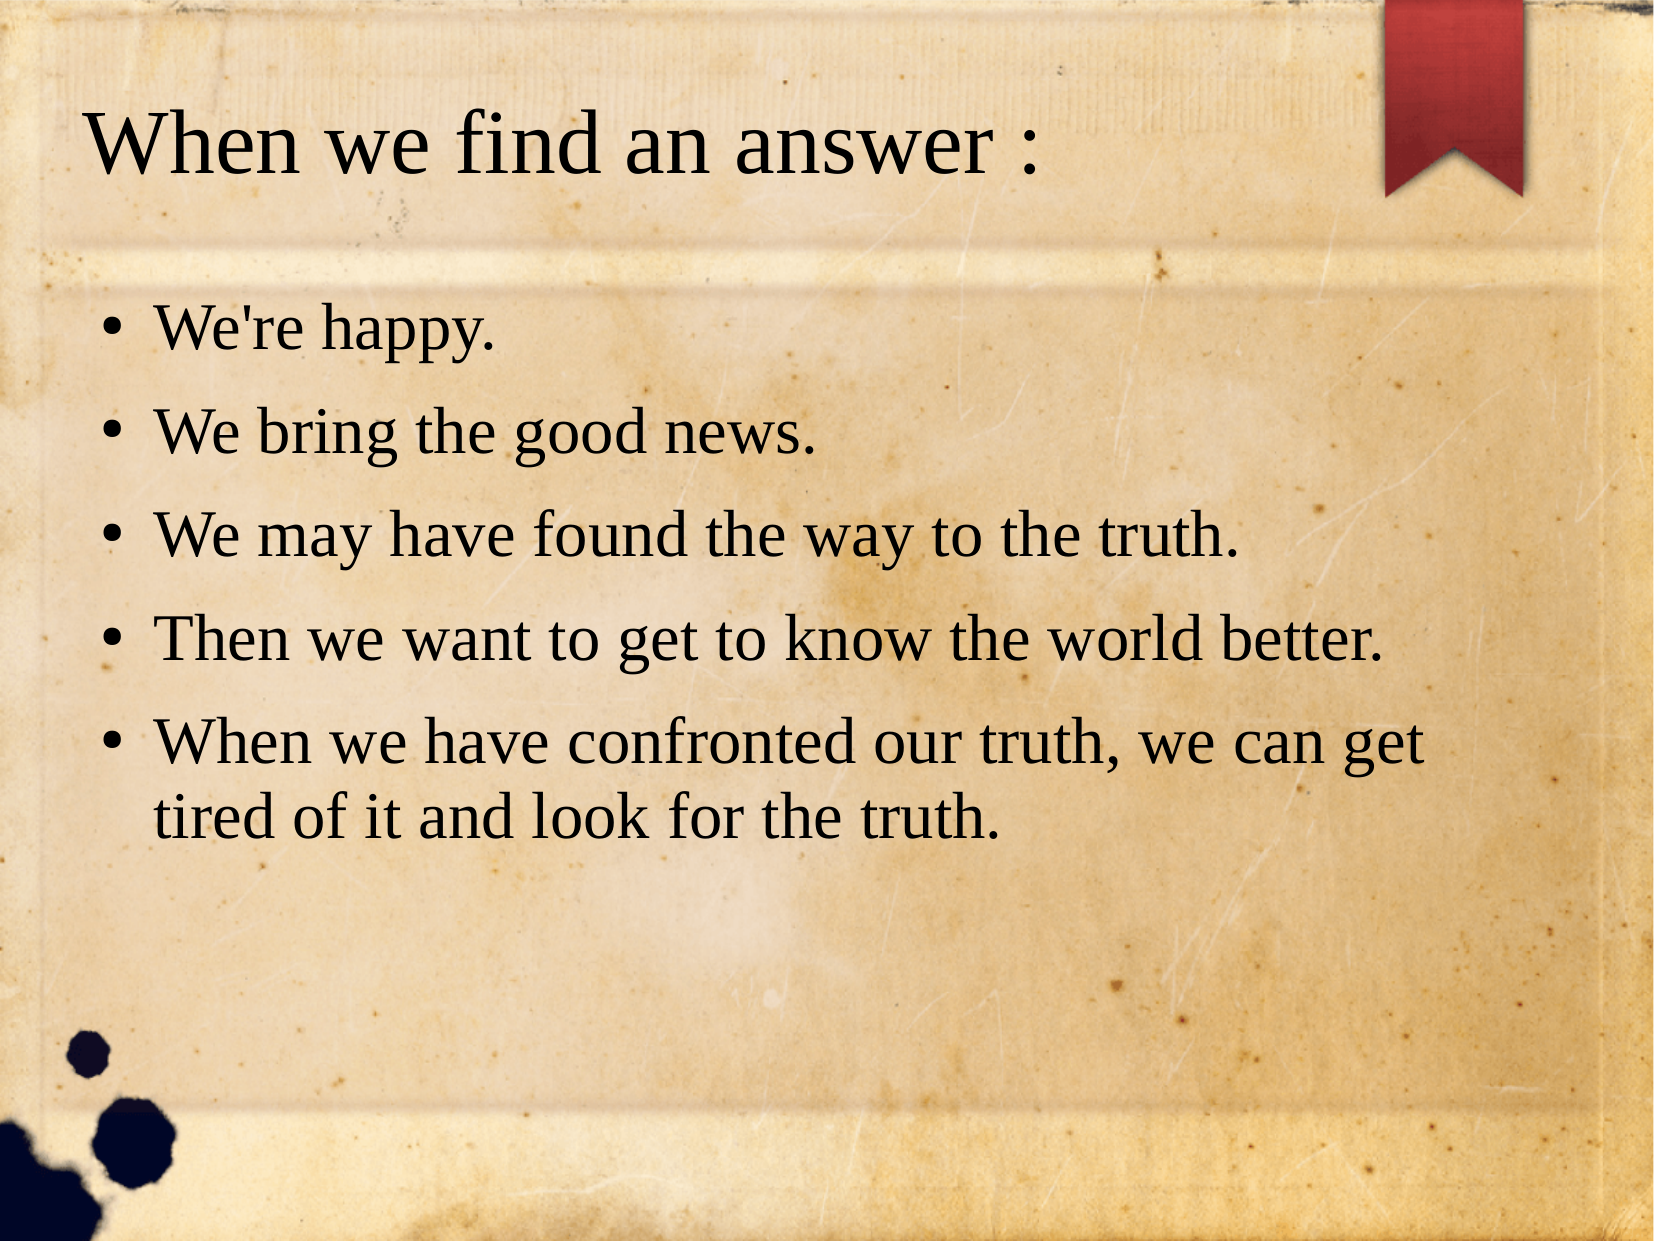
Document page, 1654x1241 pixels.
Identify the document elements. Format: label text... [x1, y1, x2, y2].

title When we find an answer : [82, 49, 1347, 237]
list We're happy. We bring the good news. We may have found the way to the truth. Then we want to get to know the world better. When we have confronted our truth, we can get tired of it and look for the truth. [82, 290, 1538, 1010]
picture [0, 0, 1654, 1241]
